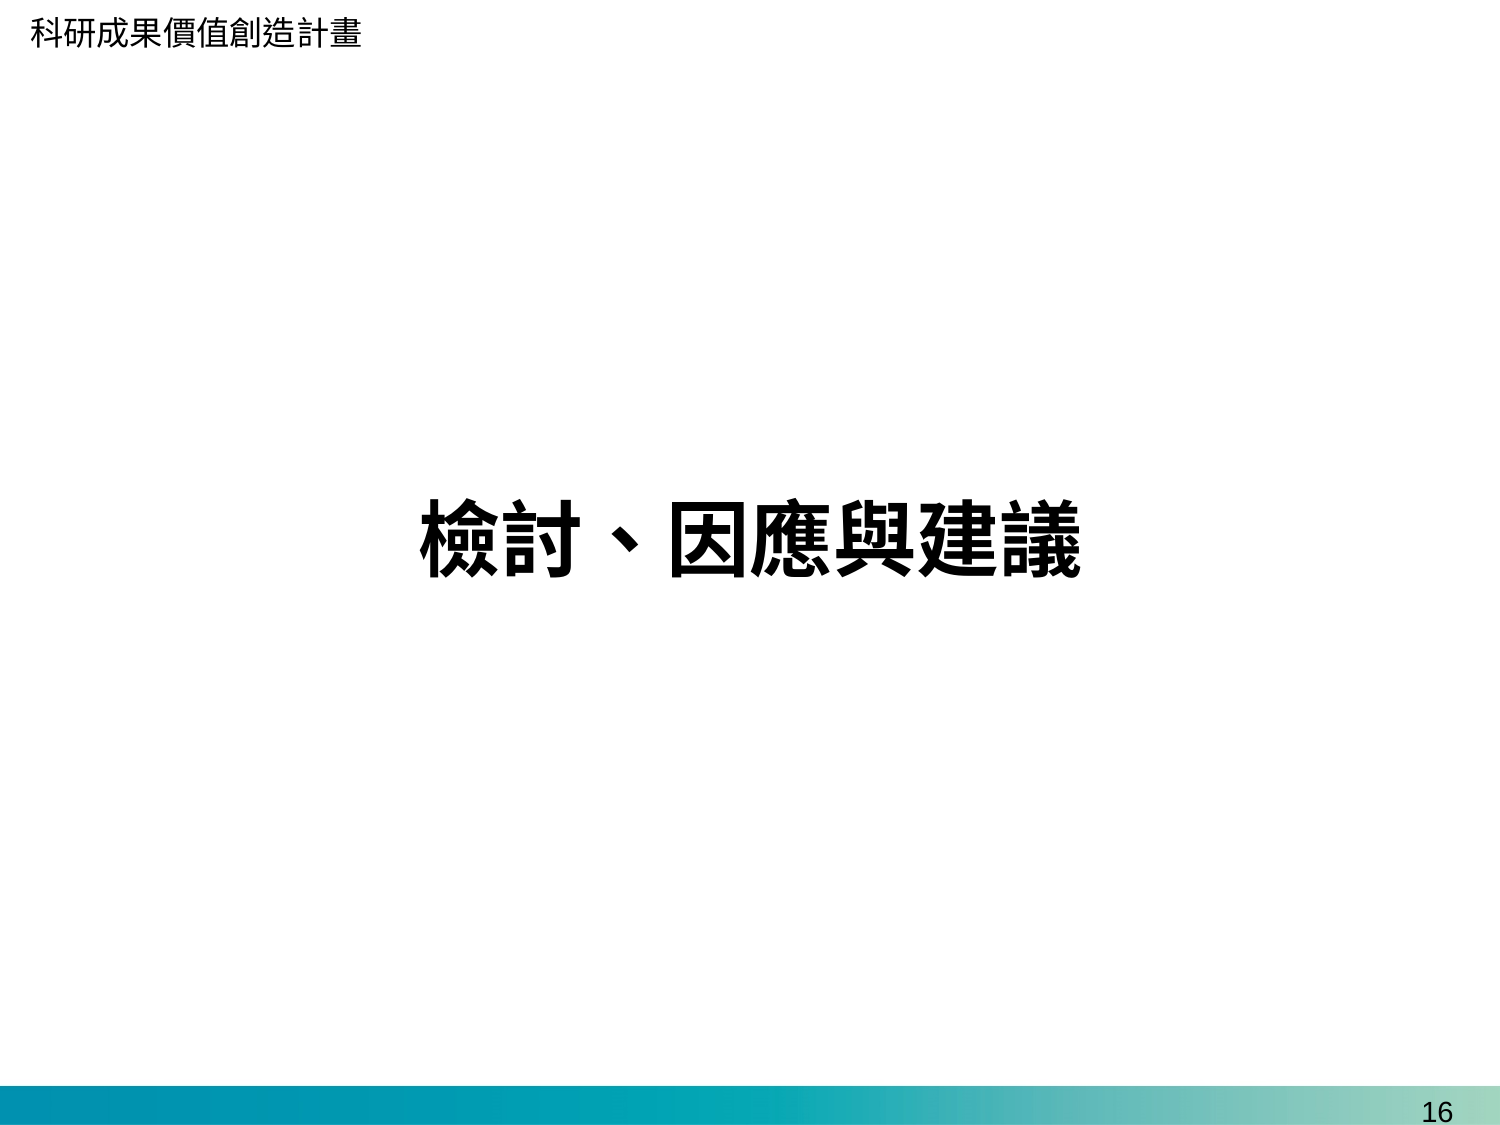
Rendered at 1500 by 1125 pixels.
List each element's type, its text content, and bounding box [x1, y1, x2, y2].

text_box 15 [1406, 1085, 1500, 1125]
text_box 檢討、因應與建議 [0, 480, 1500, 667]
